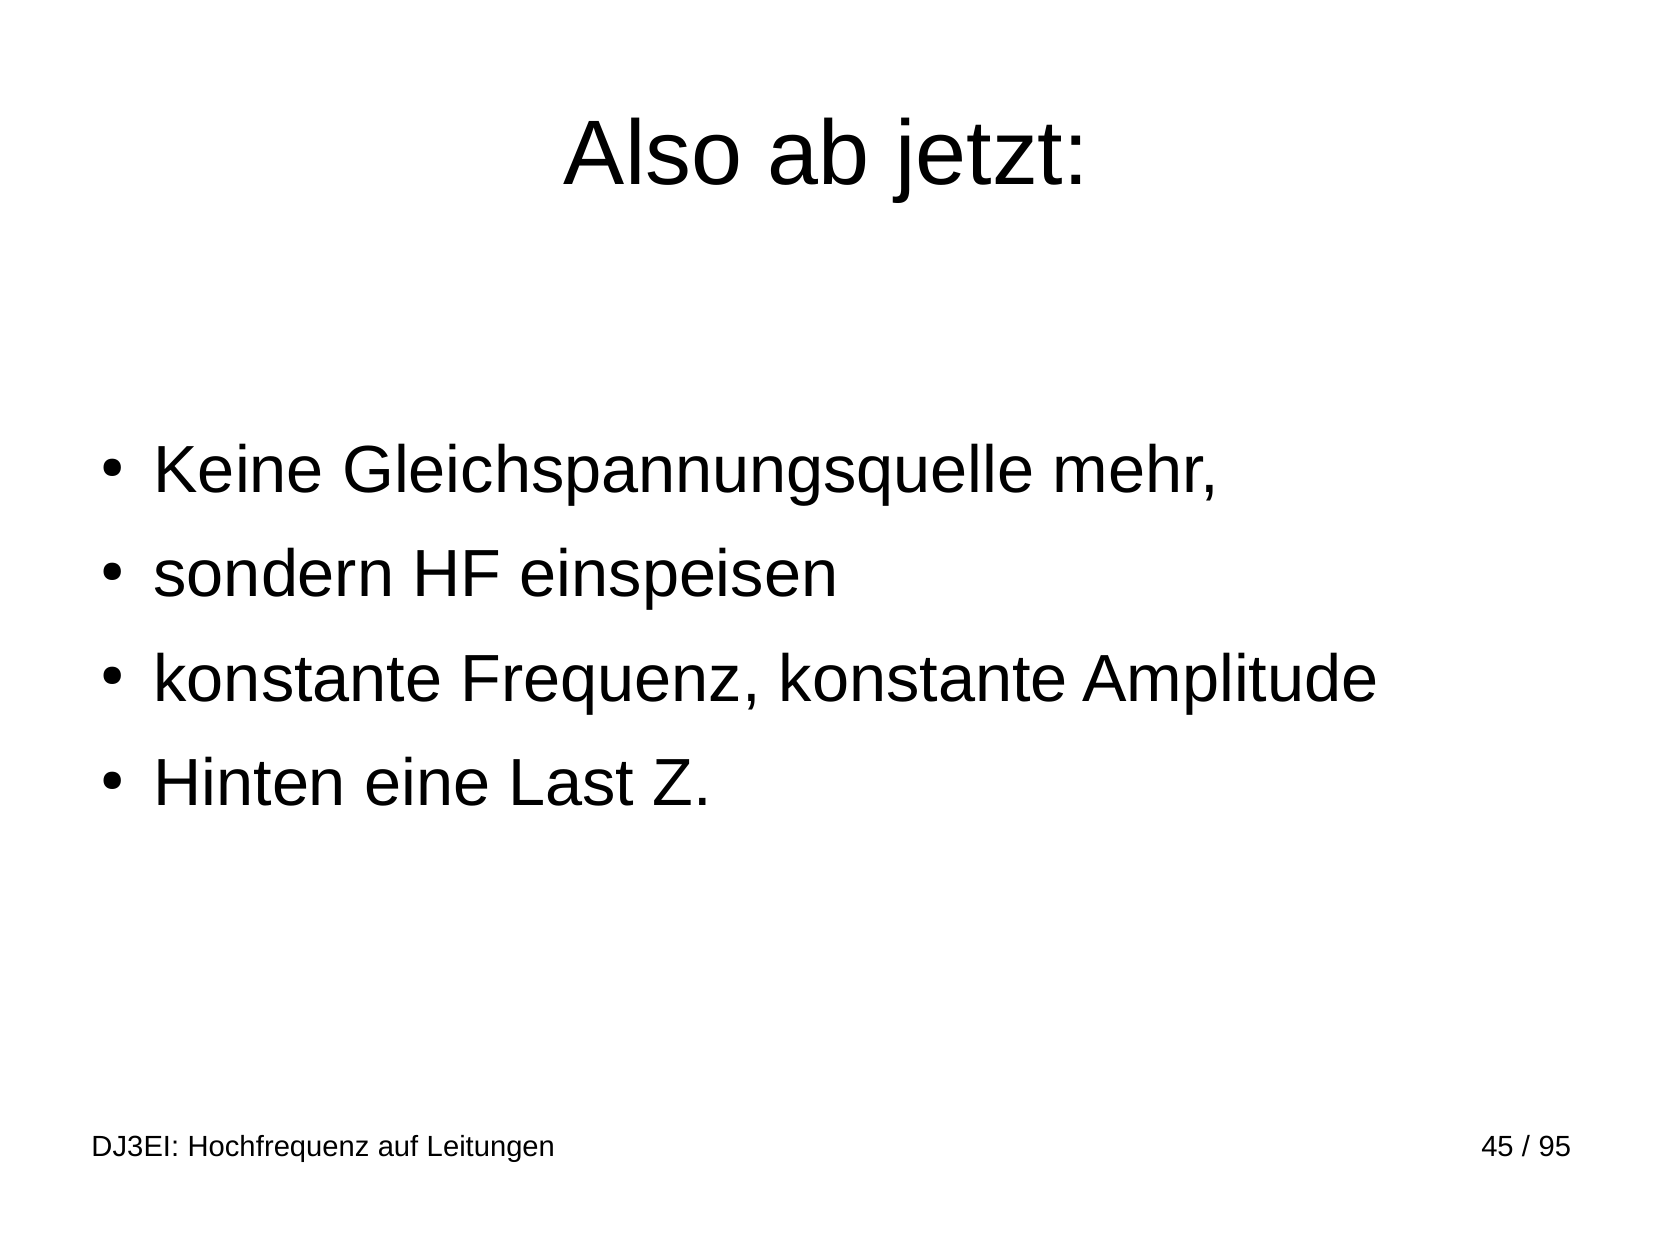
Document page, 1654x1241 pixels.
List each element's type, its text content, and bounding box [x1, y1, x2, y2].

title Also ab jetzt: [82, 49, 1571, 257]
list Keine Gleichspannungsquelle mehr, sondern HF einspeisen konstante Frequenz, konstante Amplitude Hinten eine Last Z. [82, 431, 1571, 827]
